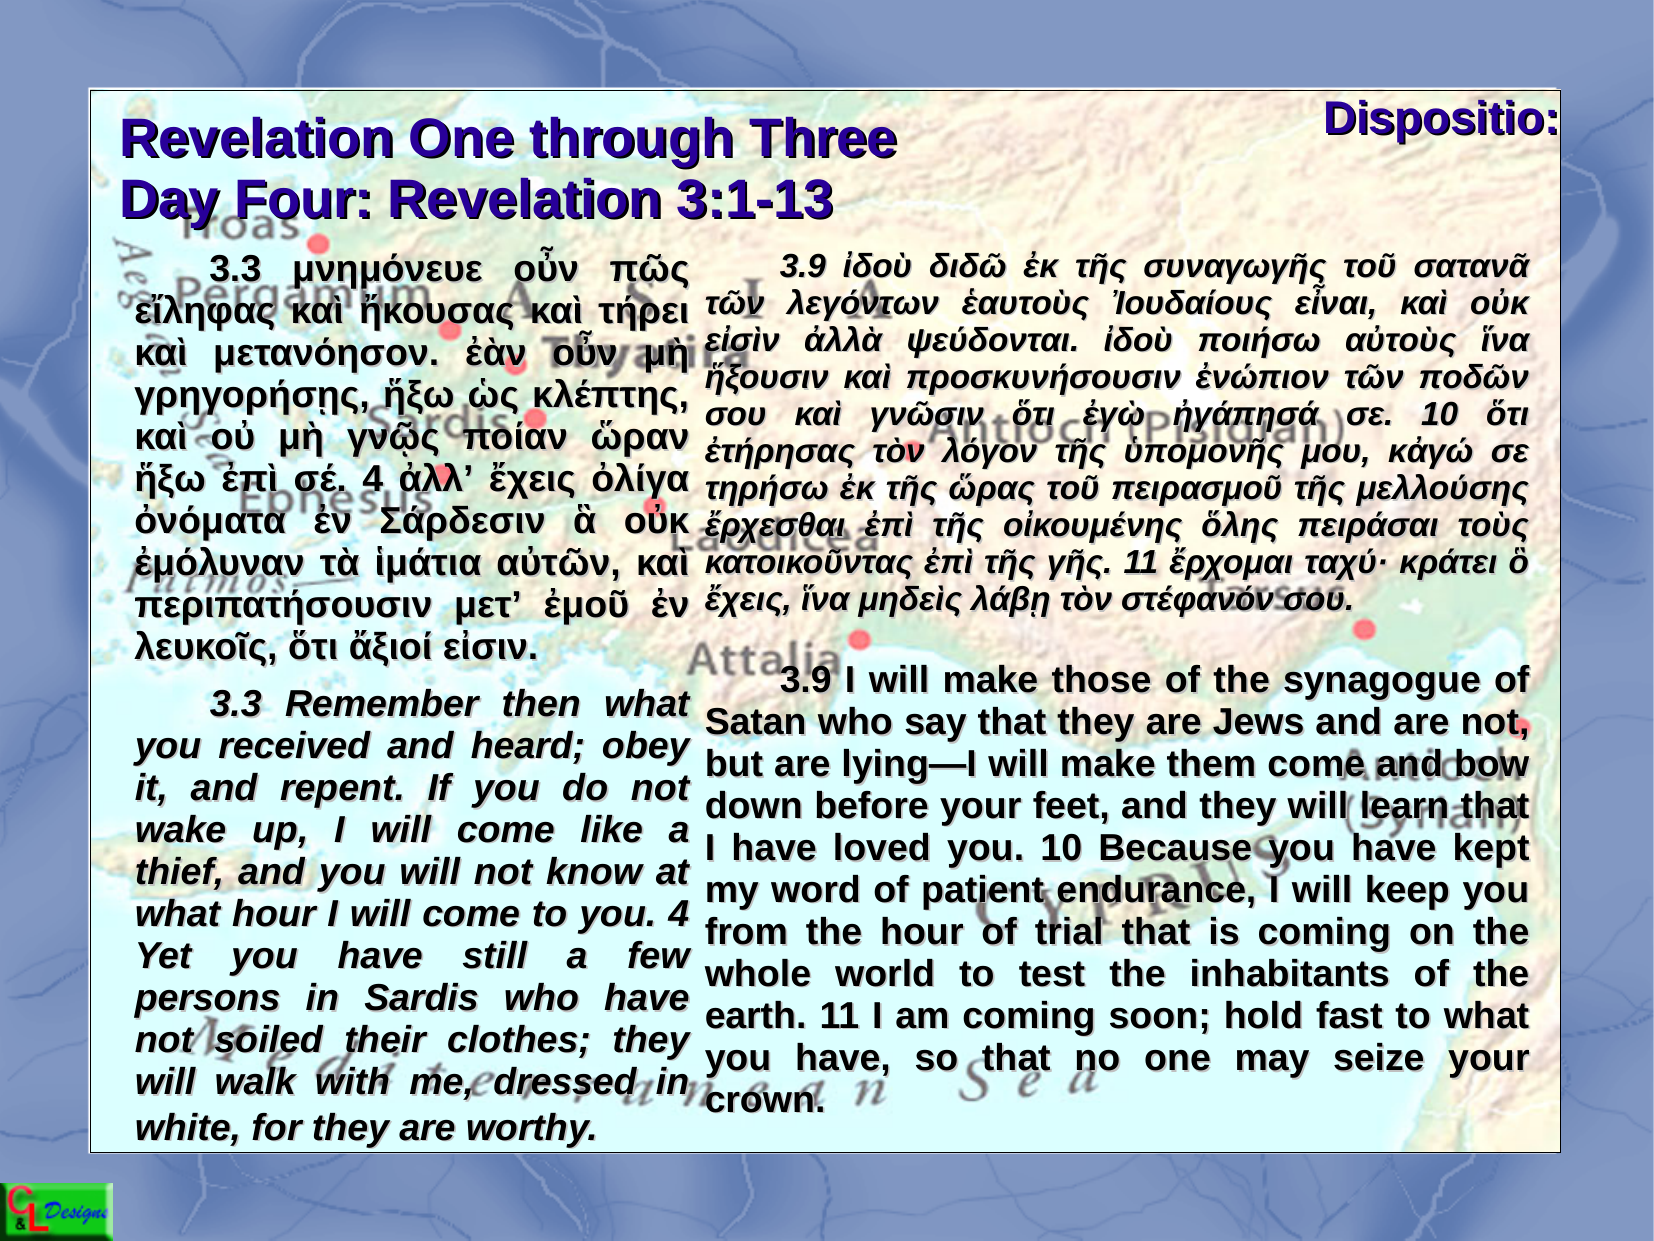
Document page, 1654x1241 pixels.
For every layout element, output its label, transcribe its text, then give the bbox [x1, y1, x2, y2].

text_box 3.9 ἰδοὺ διδῶ ἐκ τῆς συναγωγῆς τοῦ σατανᾶ τῶν λεγόντων ἑαυτοὺς Ἰουδαίους εἶναι, καὶ οὐκ εἰσὶν ἀλλὰ ψεύδονται. ἰδοὺ ποιήσω αὐτοὺς ἵνα ἥξουσιν καὶ προσκυνήσουσιν ἐνώπιον τῶν ποδῶν σου καὶ γνῶσιν ὅτι ἐγὼ ἠγάπησά σε. 10 ὅτι ἐτήρησας τὸν λόγον τῆς ὑπομονῆς μου, κἀγώ σε τηρήσω ἐκ τῆς ὥρας τοῦ πειρασμοῦ τῆς μελλούσης ἔρχεσθαι ἐπὶ τῆς οἰκουμένης ὅλης πειράσαι τοὺς κατοικοῦντας ἐπὶ τῆς γῆς. 11 ἔρχομαι ταχύ· κράτει ὃ ἔχεις, ἵνα μηδεὶς λάβῃ τὸν στέφανόν σου. [690, 240, 1546, 651]
text_box 3.3 Remember then what you received and heard; obey it, and repent. If you do not wake up, I will come like a thief, and you will not know at what hour I will come to you. 4 Yet you have still a few persons in Sardis who have not soiled their clothes; they will walk with me, dressed in white, for they are worthy. [120, 675, 705, 1171]
text_box 3.3 μνημόνευε οὖν πῶς εἴληφας καὶ ἤκουσας καὶ τήρει καὶ μετανόησον. ἐὰν οὖν μὴ γρηγορήσῃς, ἥξω ὡς κλέπτης, καὶ οὐ μὴ γνῷς ποίαν ὥραν ἥξω ἐπὶ σέ. 4 ἀλλʼ ἔχεις ὀλίγα ὀνόματα ἐν Σάρδεσιν ἃ οὐκ ἐμόλυναν τὰ ἱμάτια αὐτῶν, καὶ περιπατήσουσιν μετʼ ἐμοῦ ἐν λευκοῖς, ὅτι ἄξιοί εἰσιν. [119, 240, 690, 706]
title Revelation One through Three Day Four: Revelation 3:1-13 [119, 96, 1081, 240]
text_box 3.9 I will make those of the synagogue of Satan who say that they are Jews and are not, but are lying—I will make them come and bow down before your feet, and they will learn that I have loved you. 10 Because you have kept my word of patient endurance, I will keep you from the hour of trial that is coming on the whole world to test the inhabitants of the earth. 11 I am coming soon; hold fast to what you have, so that no one may seize your crown. [690, 651, 1546, 1142]
picture [0, 0, 1654, 1241]
text_box Dispositio: [1135, 90, 1561, 247]
